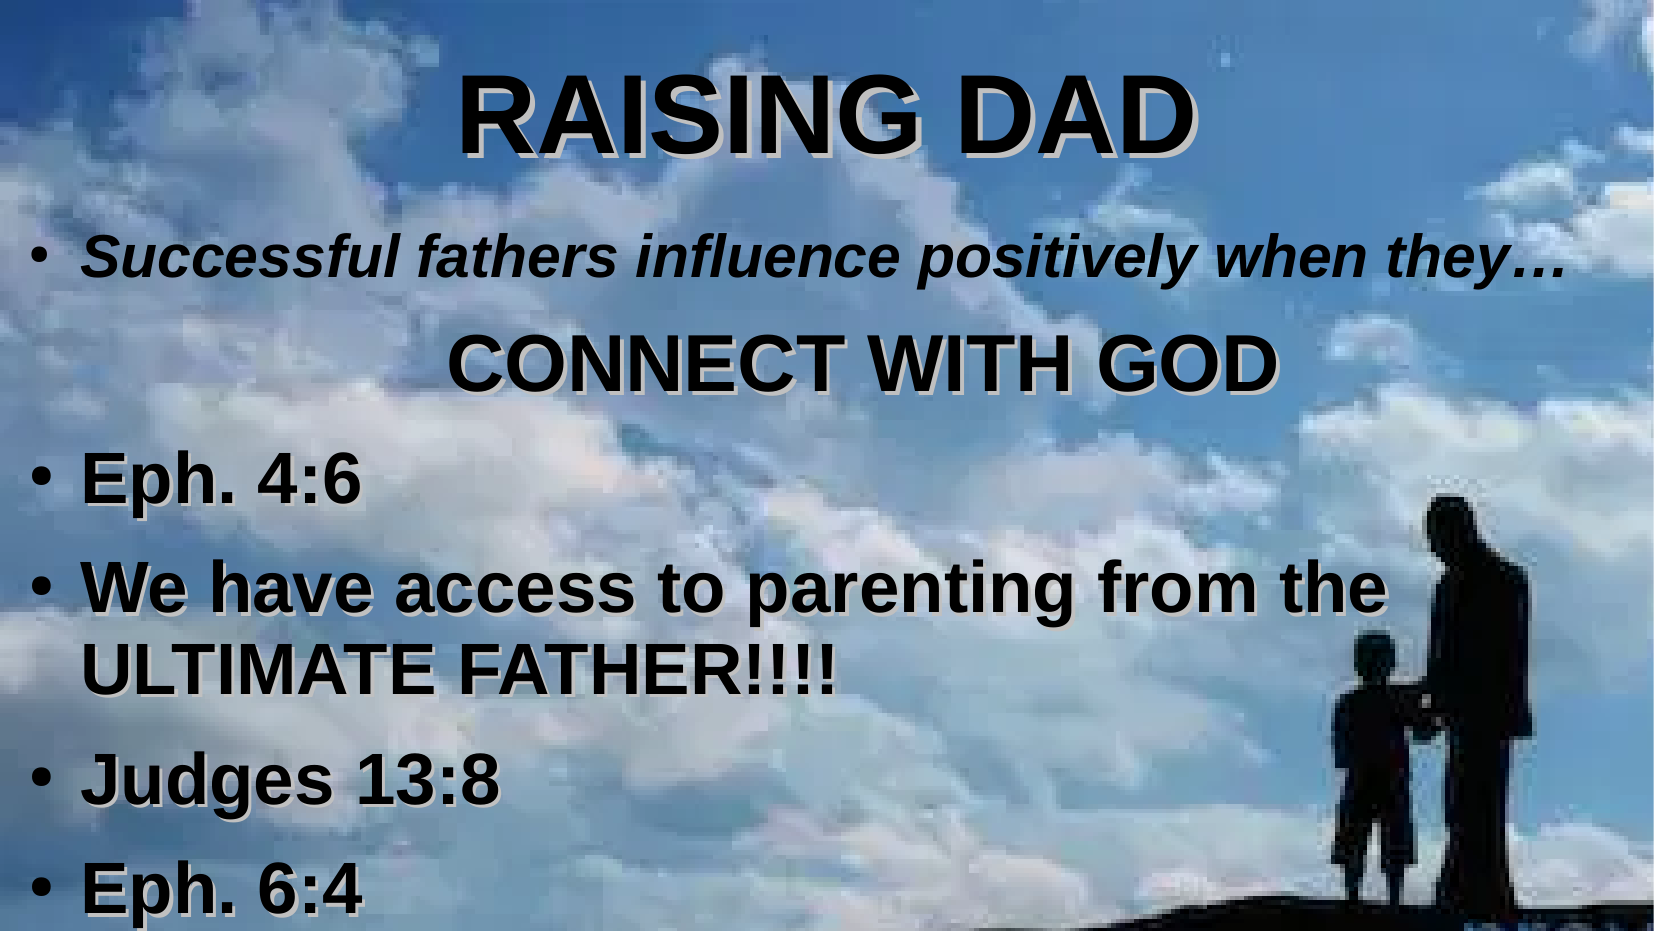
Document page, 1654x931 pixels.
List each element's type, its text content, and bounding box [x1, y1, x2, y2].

title RAISING DAD [82, 37, 1571, 193]
list Successful fathers influence positively when they… CONNECT WITH GOD Eph. 4:6 We have access to parenting from the ULTIMATE FATHER!!!! Judges 13:8 Eph. 6:4 [11, 222, 1647, 931]
picture [0, 0, 1654, 931]
